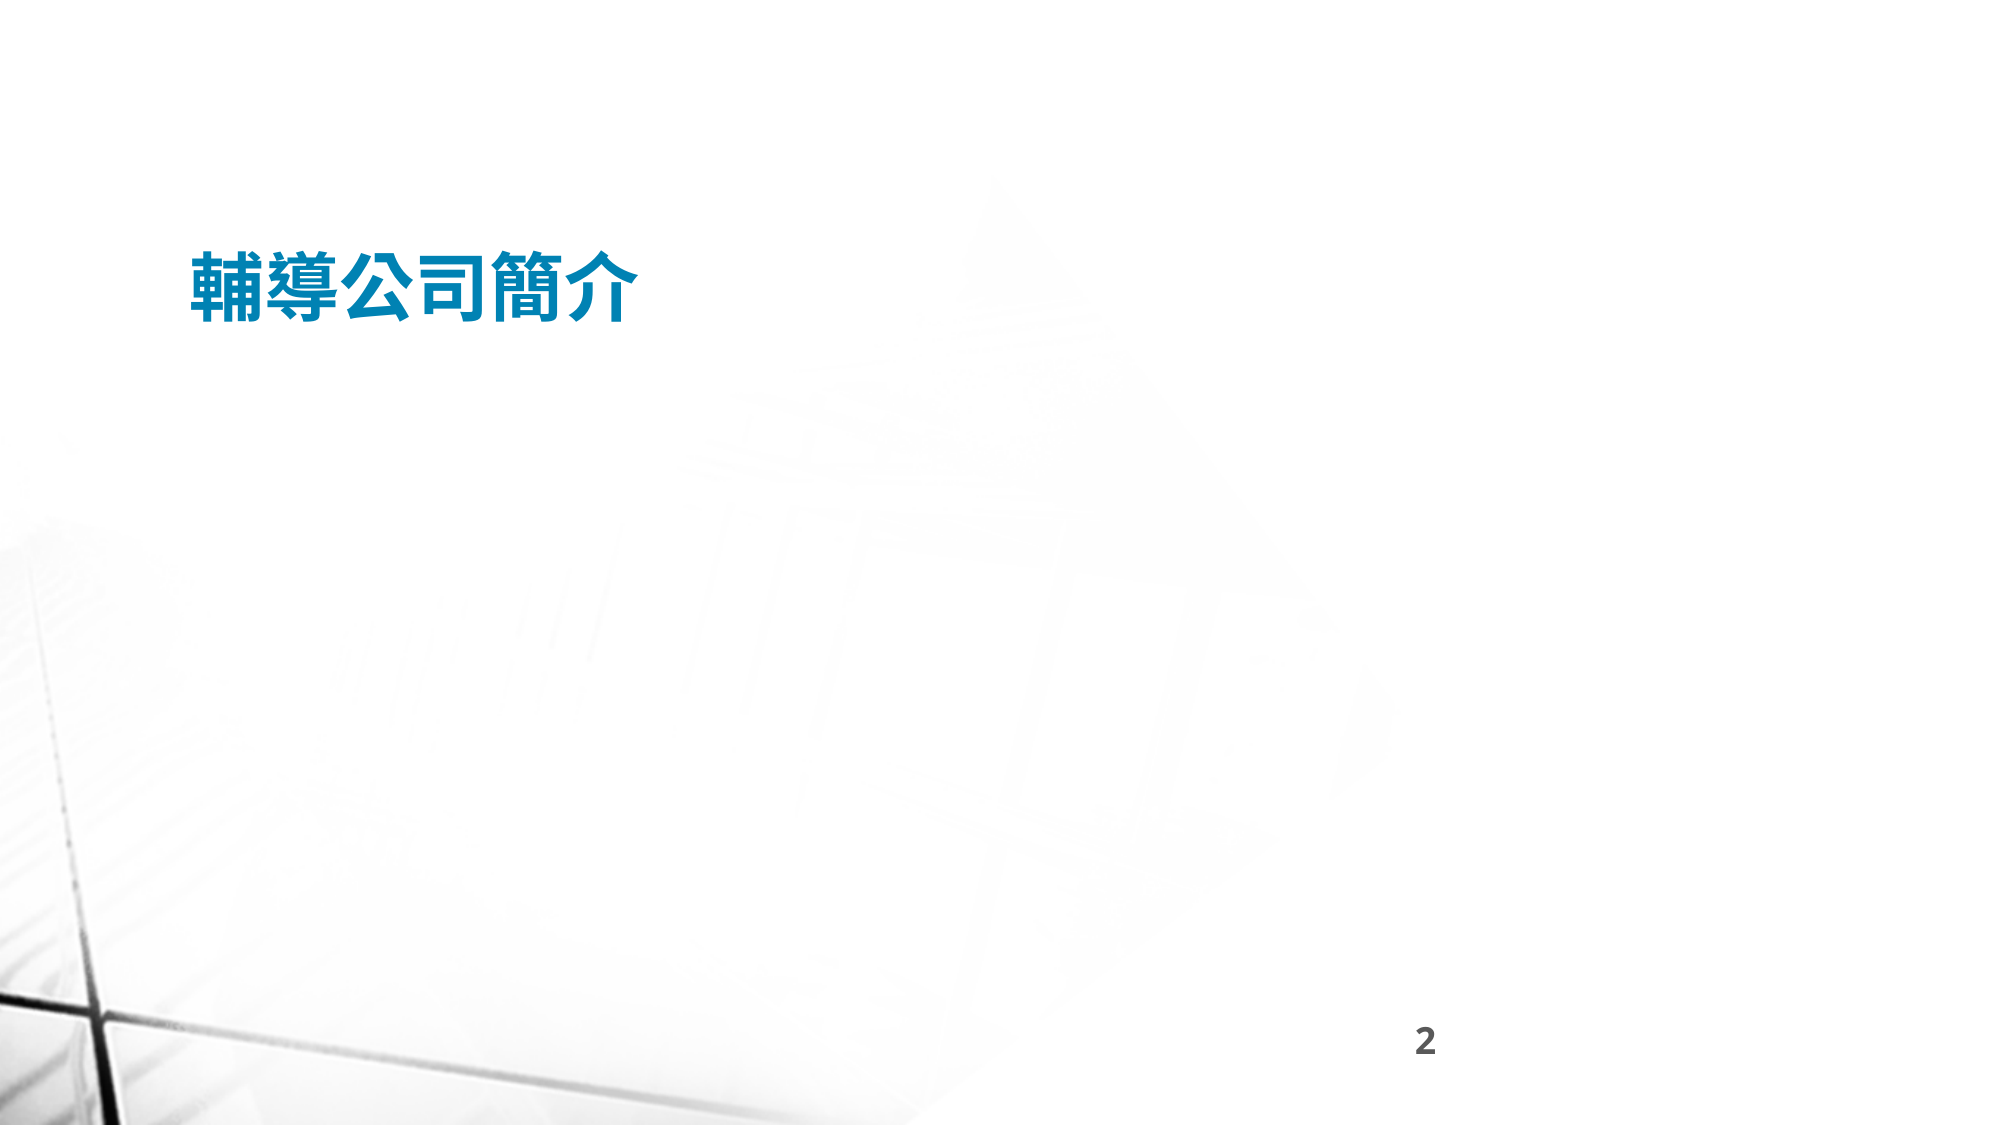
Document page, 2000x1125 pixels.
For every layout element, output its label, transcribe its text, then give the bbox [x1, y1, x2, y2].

text_box 2 [1399, 1009, 1600, 1055]
title 輔導公司簡介 [174, 87, 850, 338]
